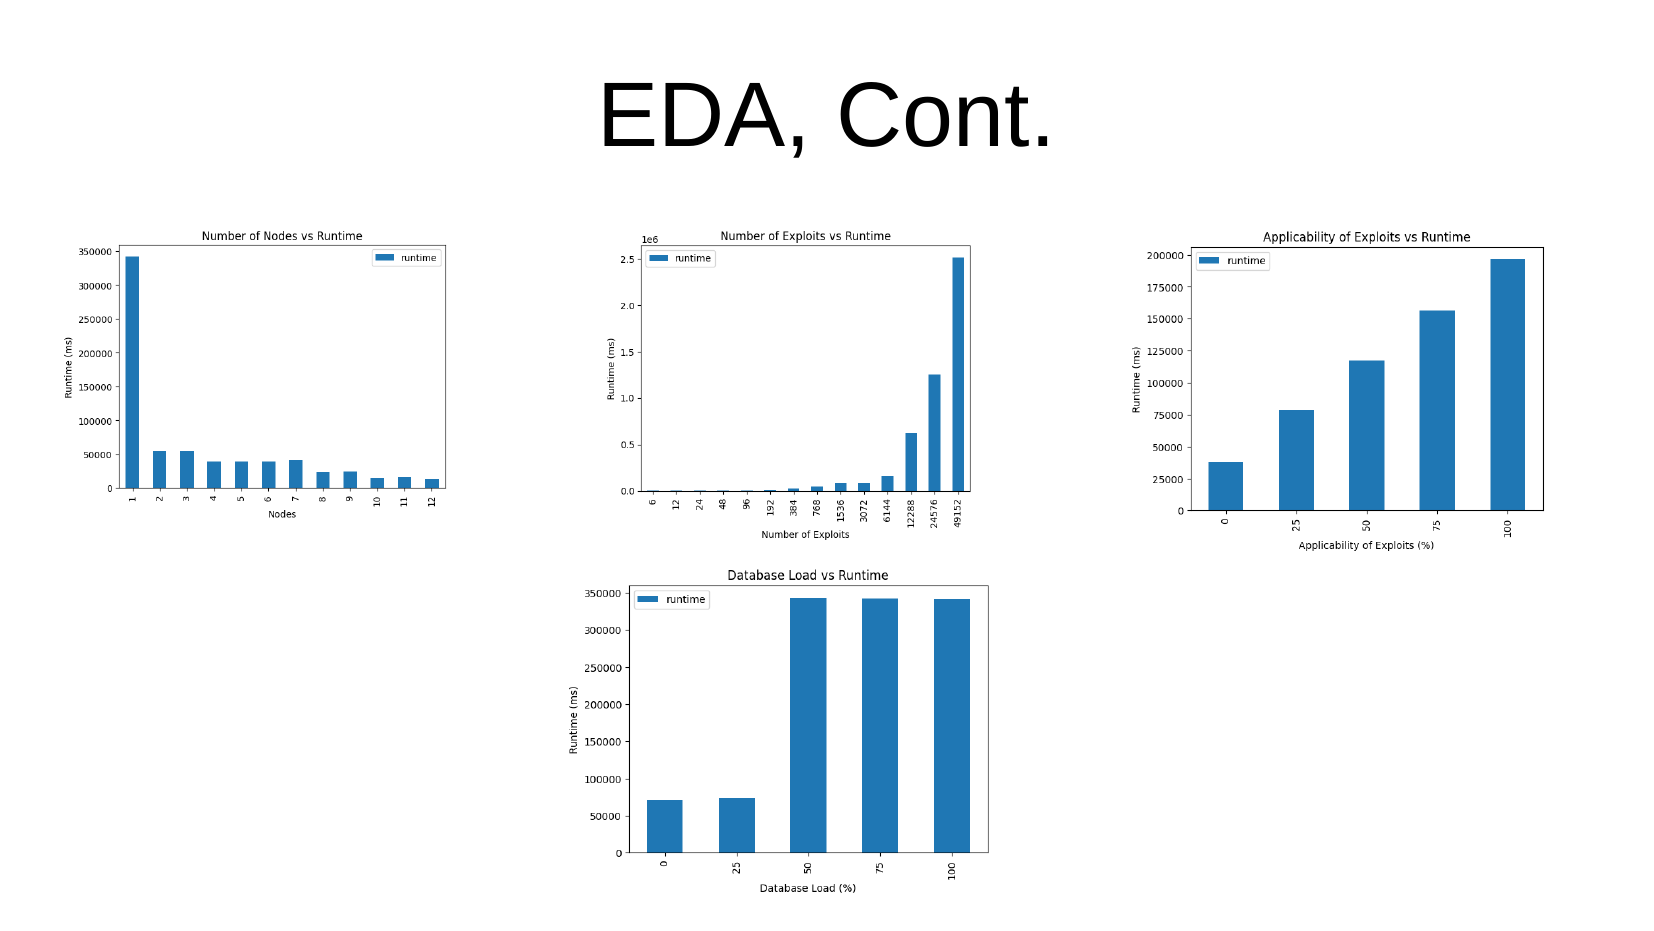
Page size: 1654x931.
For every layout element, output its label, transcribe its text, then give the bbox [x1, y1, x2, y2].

picture [600, 224, 976, 546]
title EDA, Cont. [82, 37, 1571, 193]
picture [562, 562, 994, 901]
picture [1125, 224, 1549, 557]
picture [58, 224, 451, 526]
